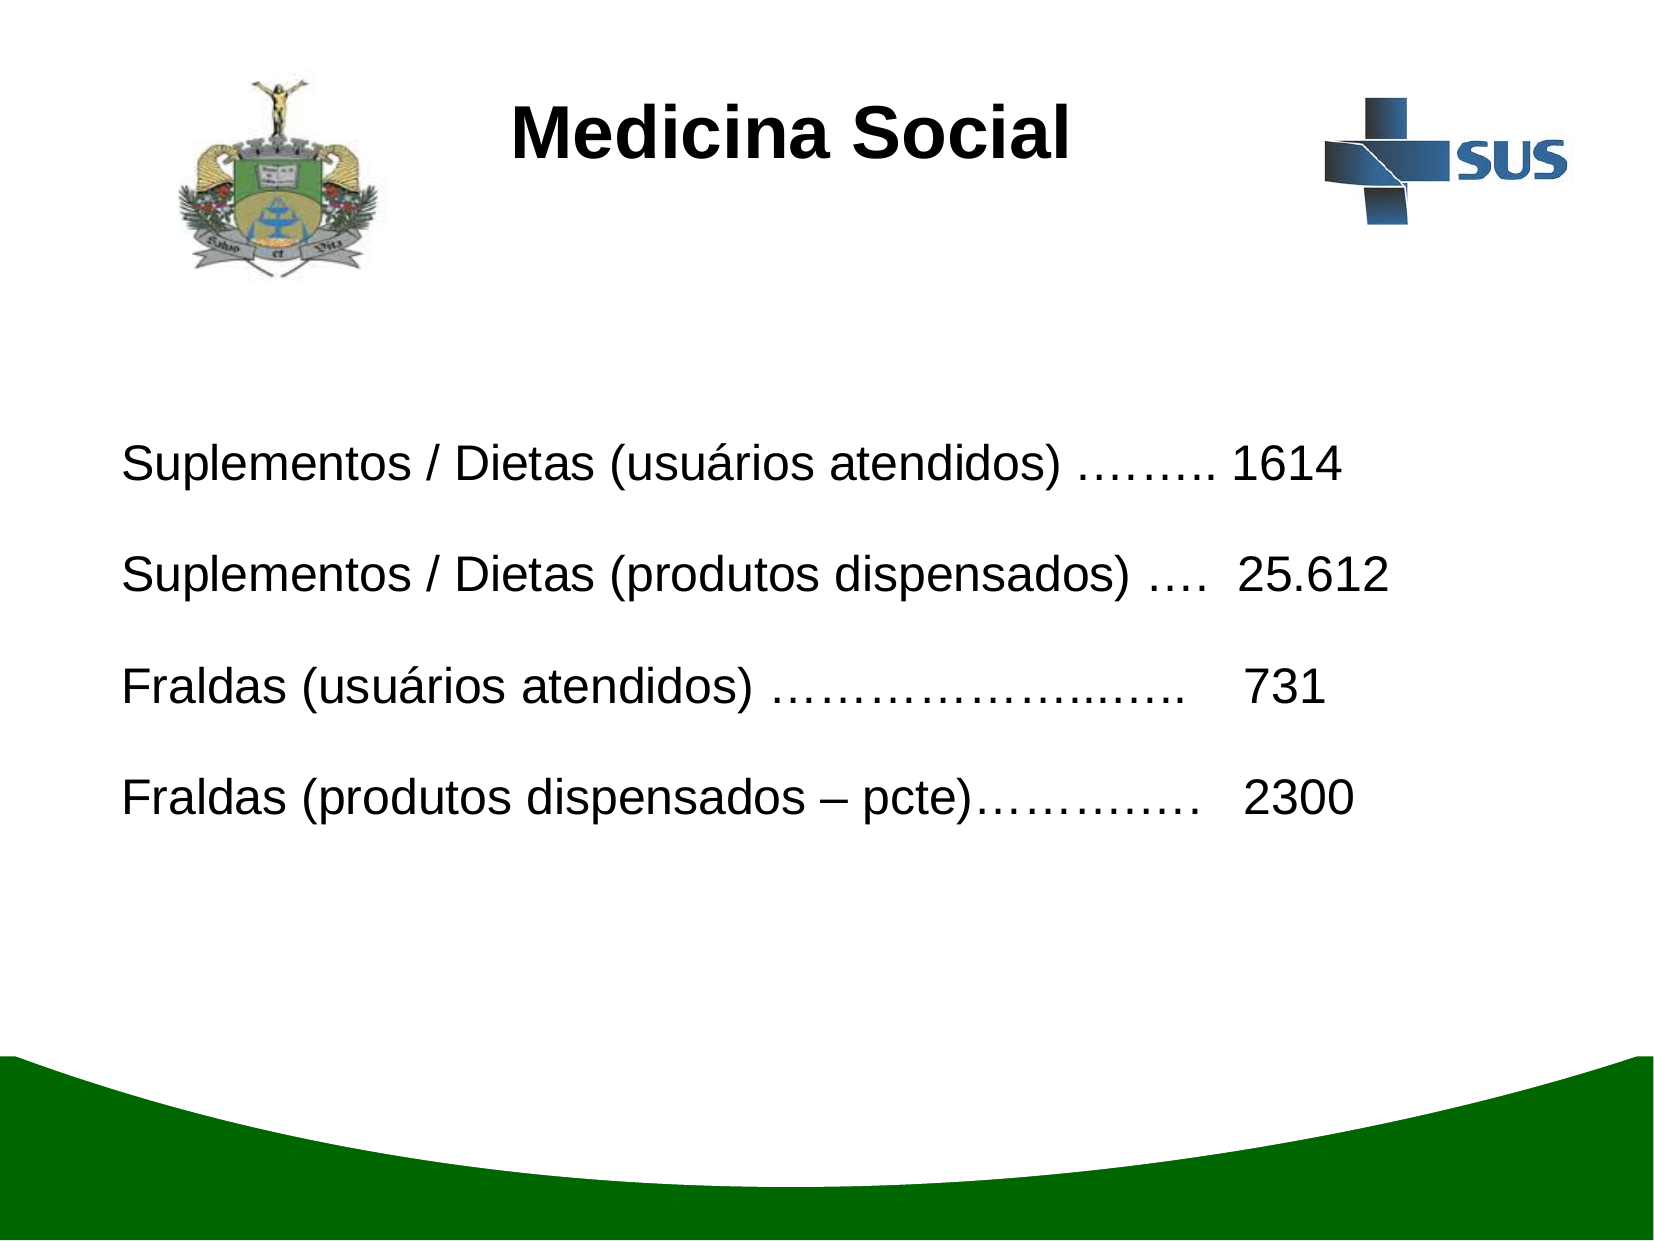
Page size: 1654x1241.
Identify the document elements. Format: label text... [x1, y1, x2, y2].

picture [165, 70, 390, 296]
text_box Medicina Social Suplementos / Dietas (usuários atendidos) .…….. 1614 Suplementos / Dietas (produtos dispensados) …. 25.612 Fraldas (usuários atendidos) ………………...….. 731 Fraldas (produtos dispensados – pcte)……….…. 2300 [106, 82, 1477, 1000]
picture [1324, 97, 1574, 225]
text_box [0, 1050, 1654, 1241]
